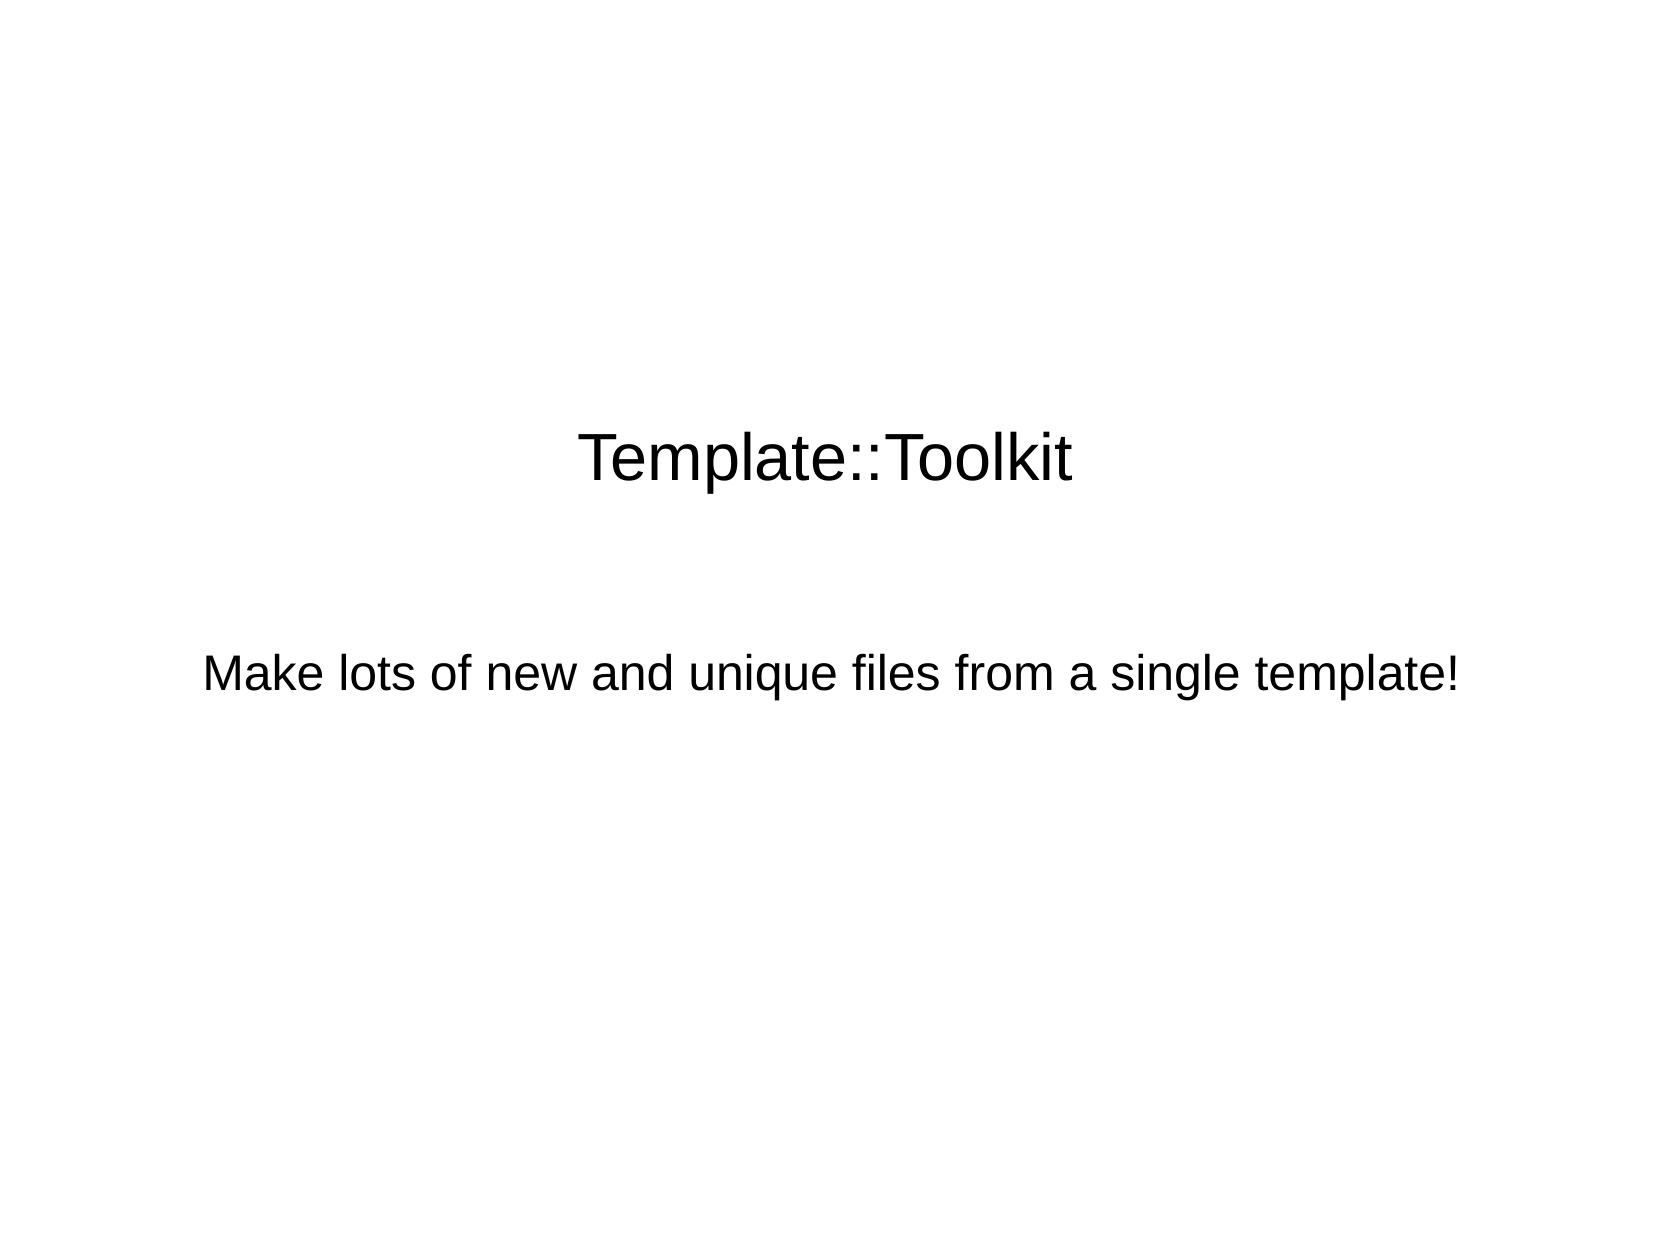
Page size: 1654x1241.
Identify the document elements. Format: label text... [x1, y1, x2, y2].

text_box Template::Toolkit [562, 412, 1090, 503]
text_box Make lots of new and unique files from a single template! [187, 637, 1478, 709]
